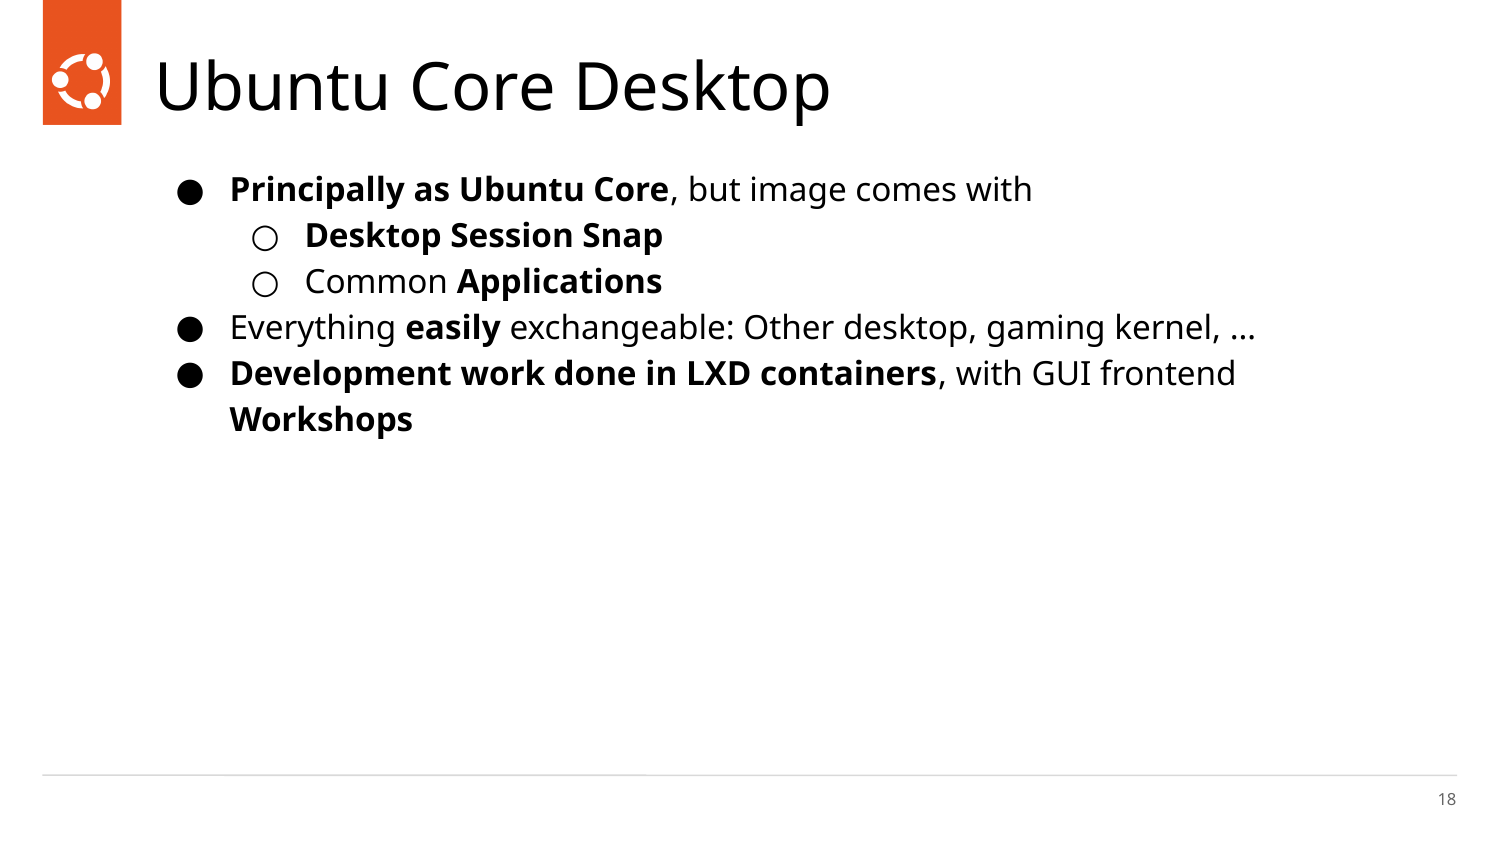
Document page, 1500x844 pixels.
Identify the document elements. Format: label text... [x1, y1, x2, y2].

list Principally as Ubuntu Core, but image comes with Desktop Session Snap Common Applications Everything easily exchangeable: Other desktop, gaming kernel, … Development work done in LXD containers, with GUI frontend Workshops [154, 162, 1343, 768]
title Ubuntu Core Desktop [154, 43, 1077, 126]
slide_number <number> [1381, 773, 1472, 839]
